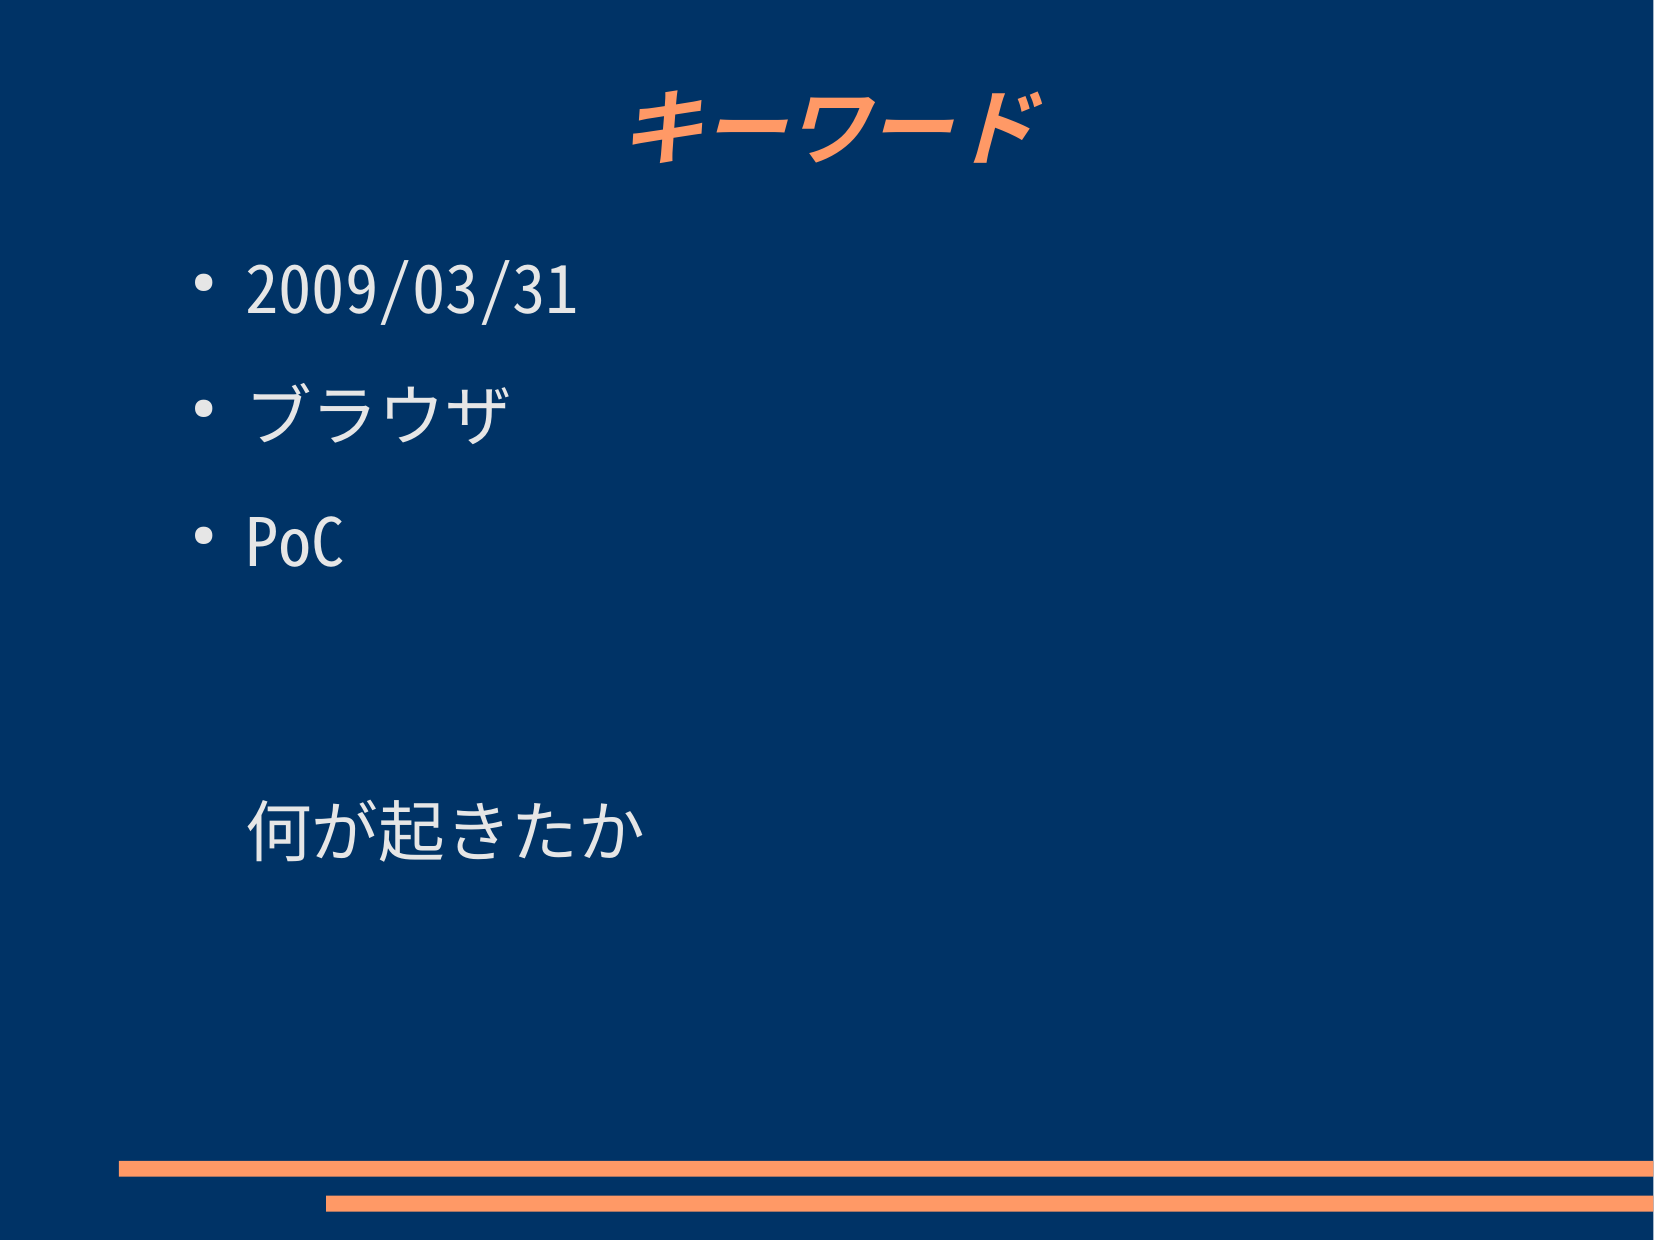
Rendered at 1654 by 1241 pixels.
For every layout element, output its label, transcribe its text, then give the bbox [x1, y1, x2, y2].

list 2009/03/31 ブラウザ PoC 何が起きたか [174, 236, 1565, 1018]
title キーワード [121, 19, 1534, 227]
